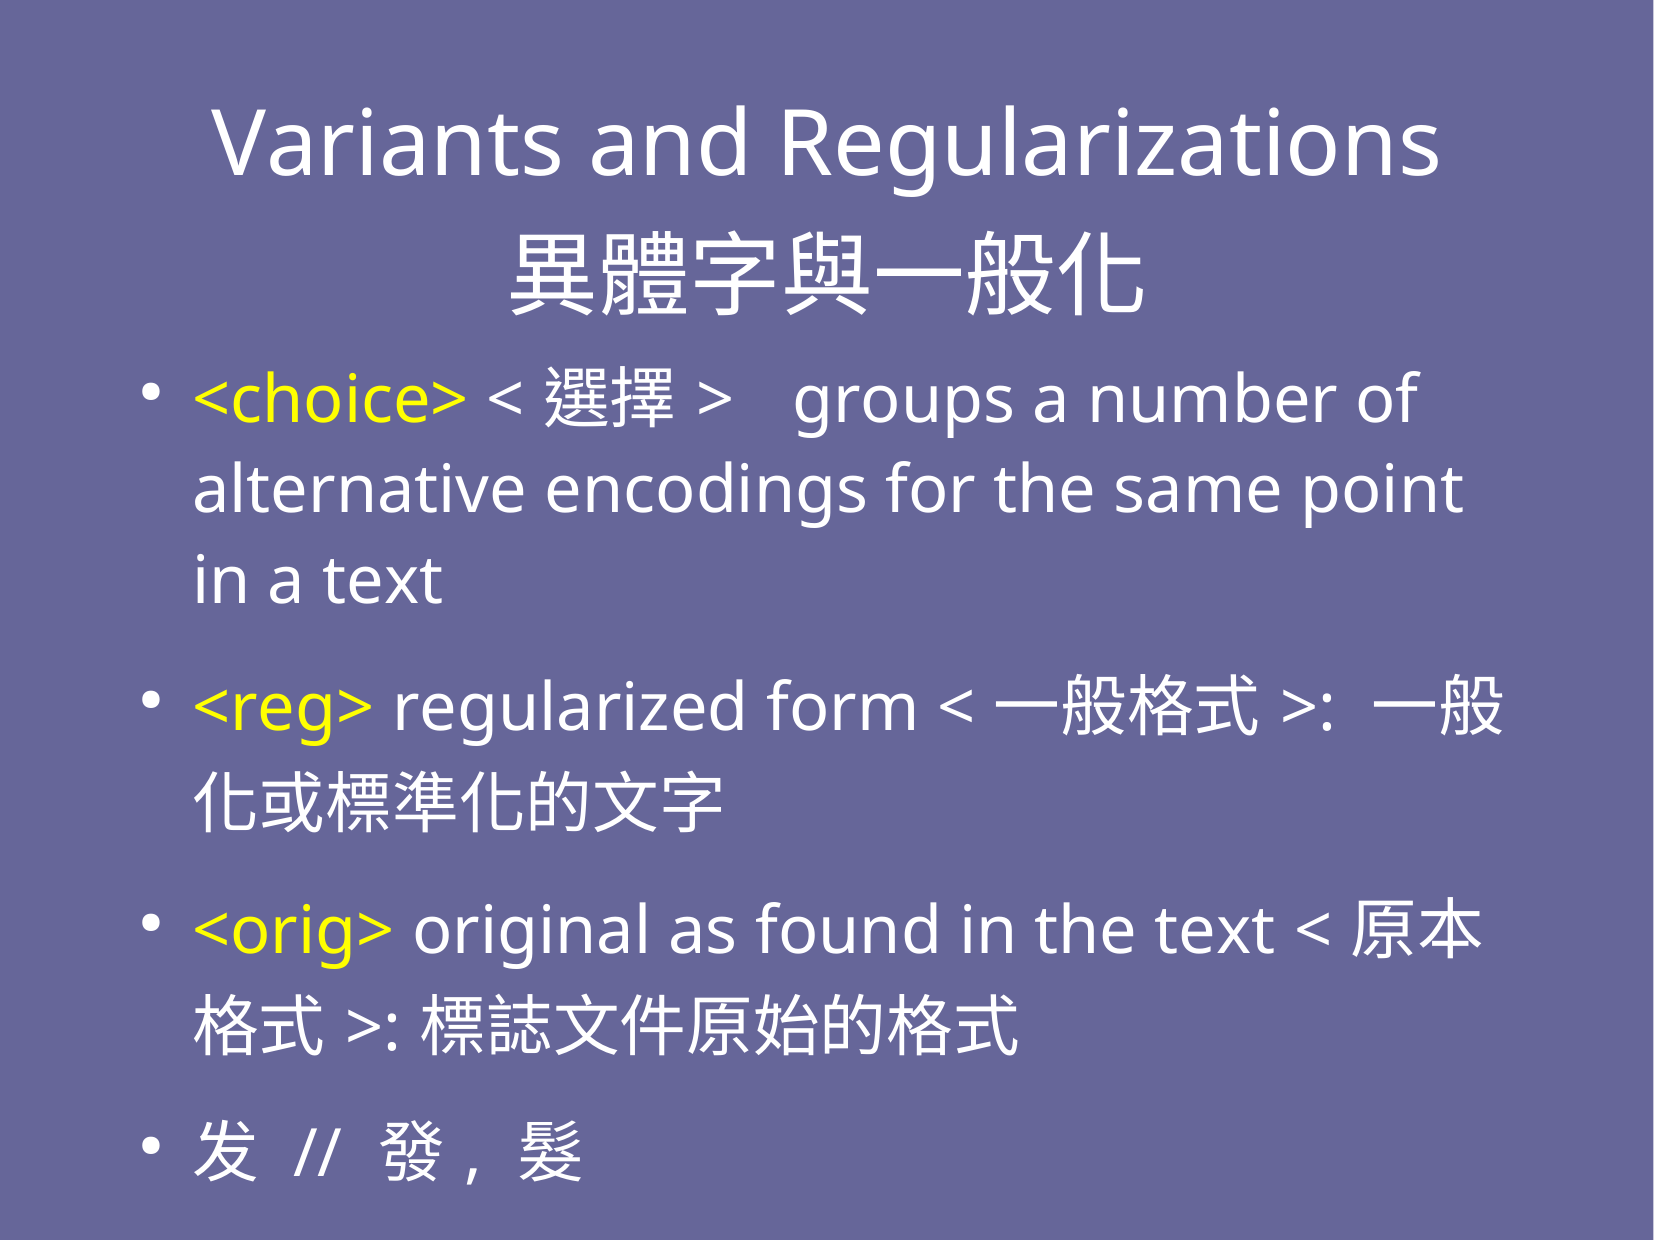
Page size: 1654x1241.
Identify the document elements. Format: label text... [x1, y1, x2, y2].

list <choice> <選擇> groups a number of alternative encodings for the same point in a text <reg> regularized form <一般格式>: 一般化或標準化的文字 <orig> original as found in the text <原本格式>:標誌文件原始的格式 发 // 發, 髮 [121, 344, 1534, 1164]
title Variants and Regularizations 異體字與一般化 [121, 83, 1534, 330]
